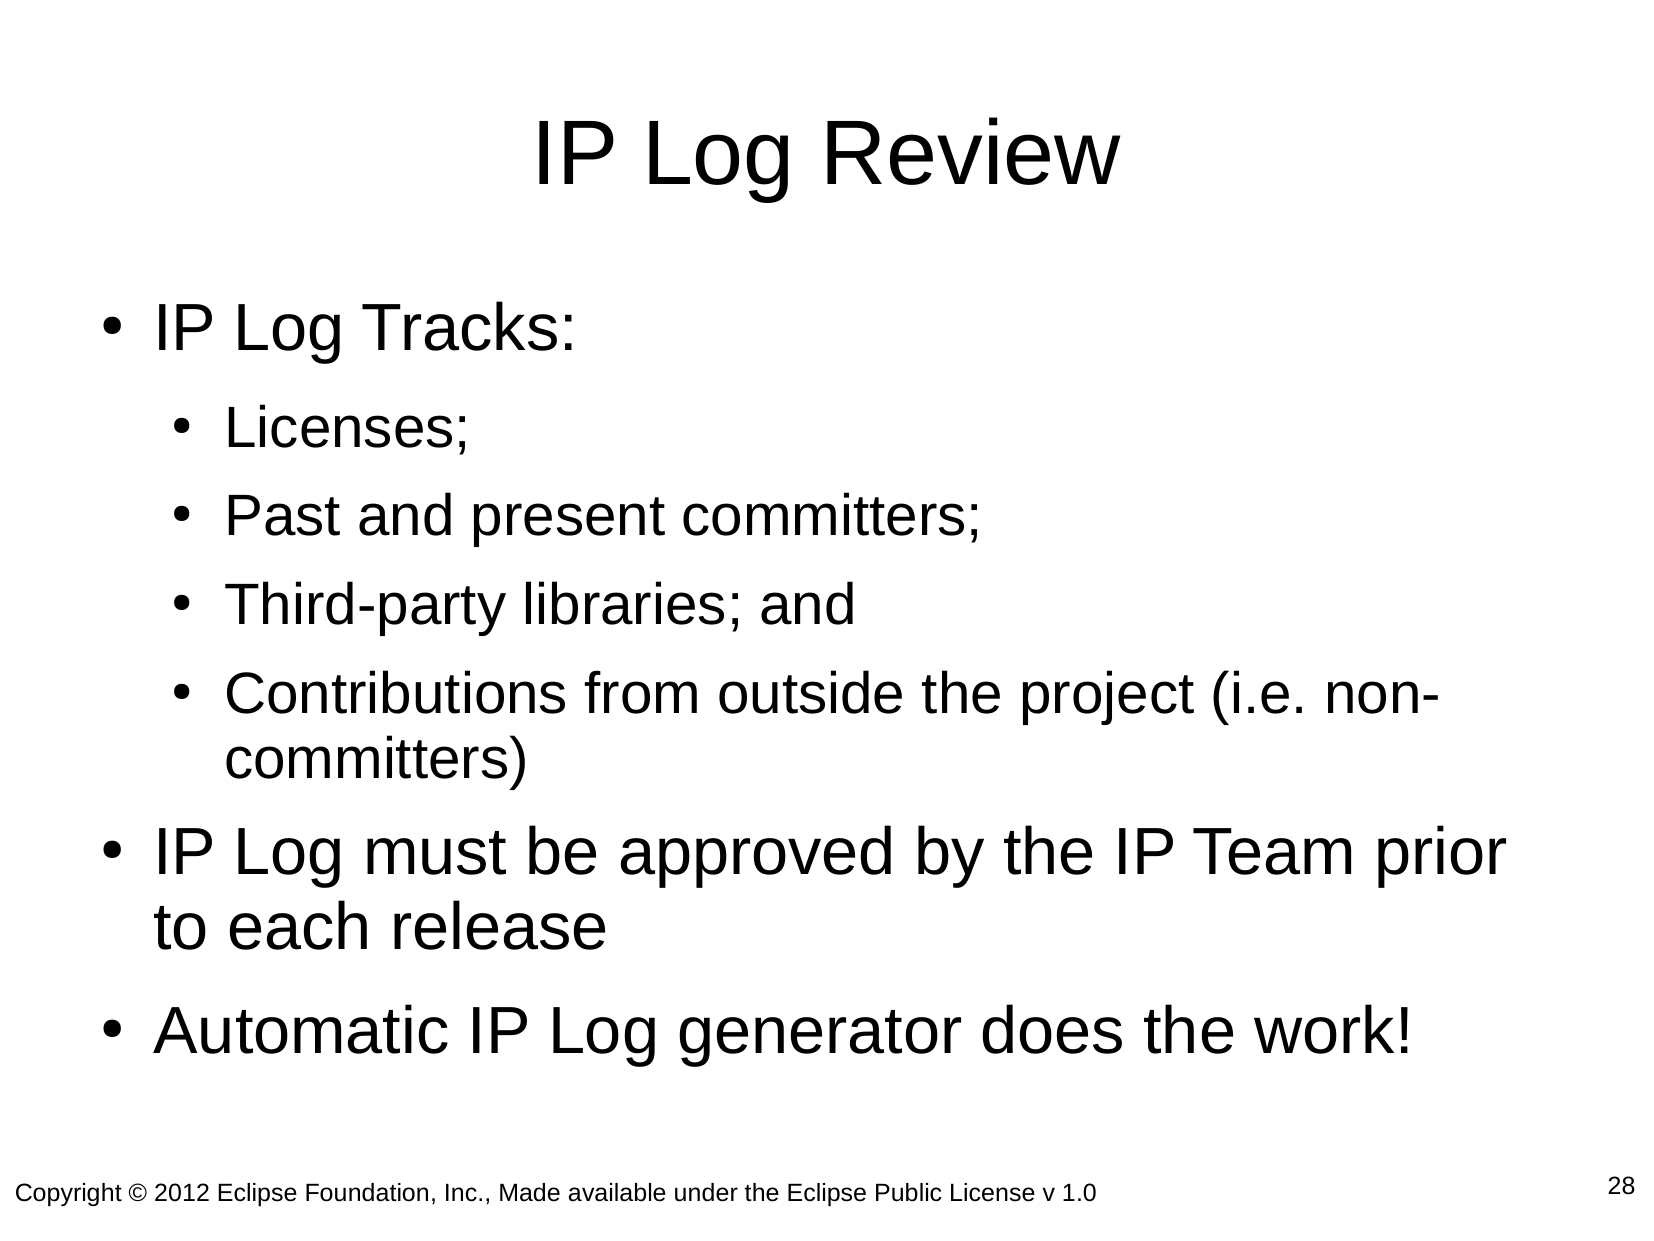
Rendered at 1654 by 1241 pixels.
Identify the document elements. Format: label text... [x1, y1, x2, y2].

list IP Log Tracks: Licenses; Past and present committers; Third-party libraries; and Contributions from outside the project (i.e. non-committers) IP Log must be approved by the IP Team prior to each release Automatic IP Log generator does the work! [82, 290, 1571, 1109]
title IP Log Review [82, 49, 1571, 257]
